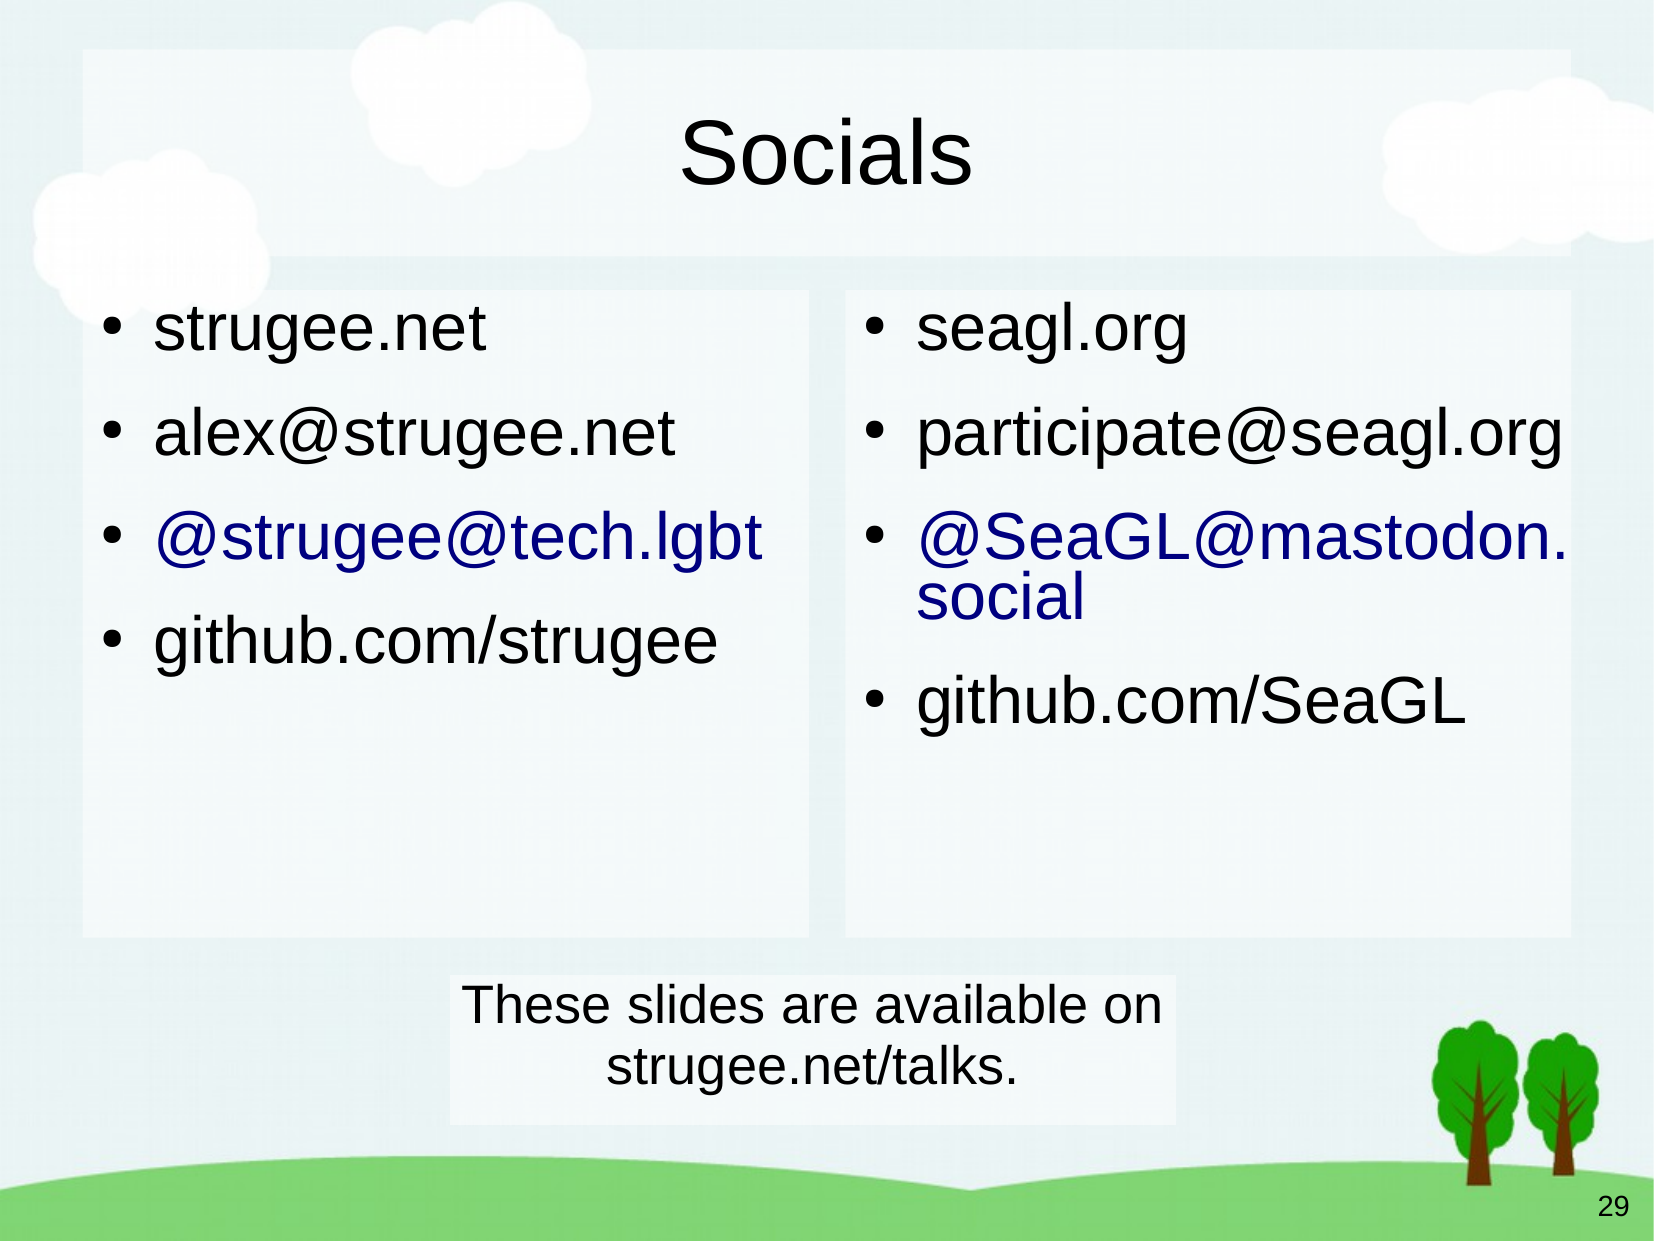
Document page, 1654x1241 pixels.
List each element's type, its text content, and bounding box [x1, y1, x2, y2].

list seagl.org participate@seagl.org @SeaGL@mastodon.social github.com/SeaGL [845, 290, 1572, 938]
picture [0, 0, 1654, 1241]
list These slides are available on strugee.net/talks. [450, 975, 1177, 1126]
title Socials [82, 49, 1571, 257]
list strugee.net alex@strugee.net @strugee@tech.lgbt github.com/strugee [82, 290, 809, 938]
